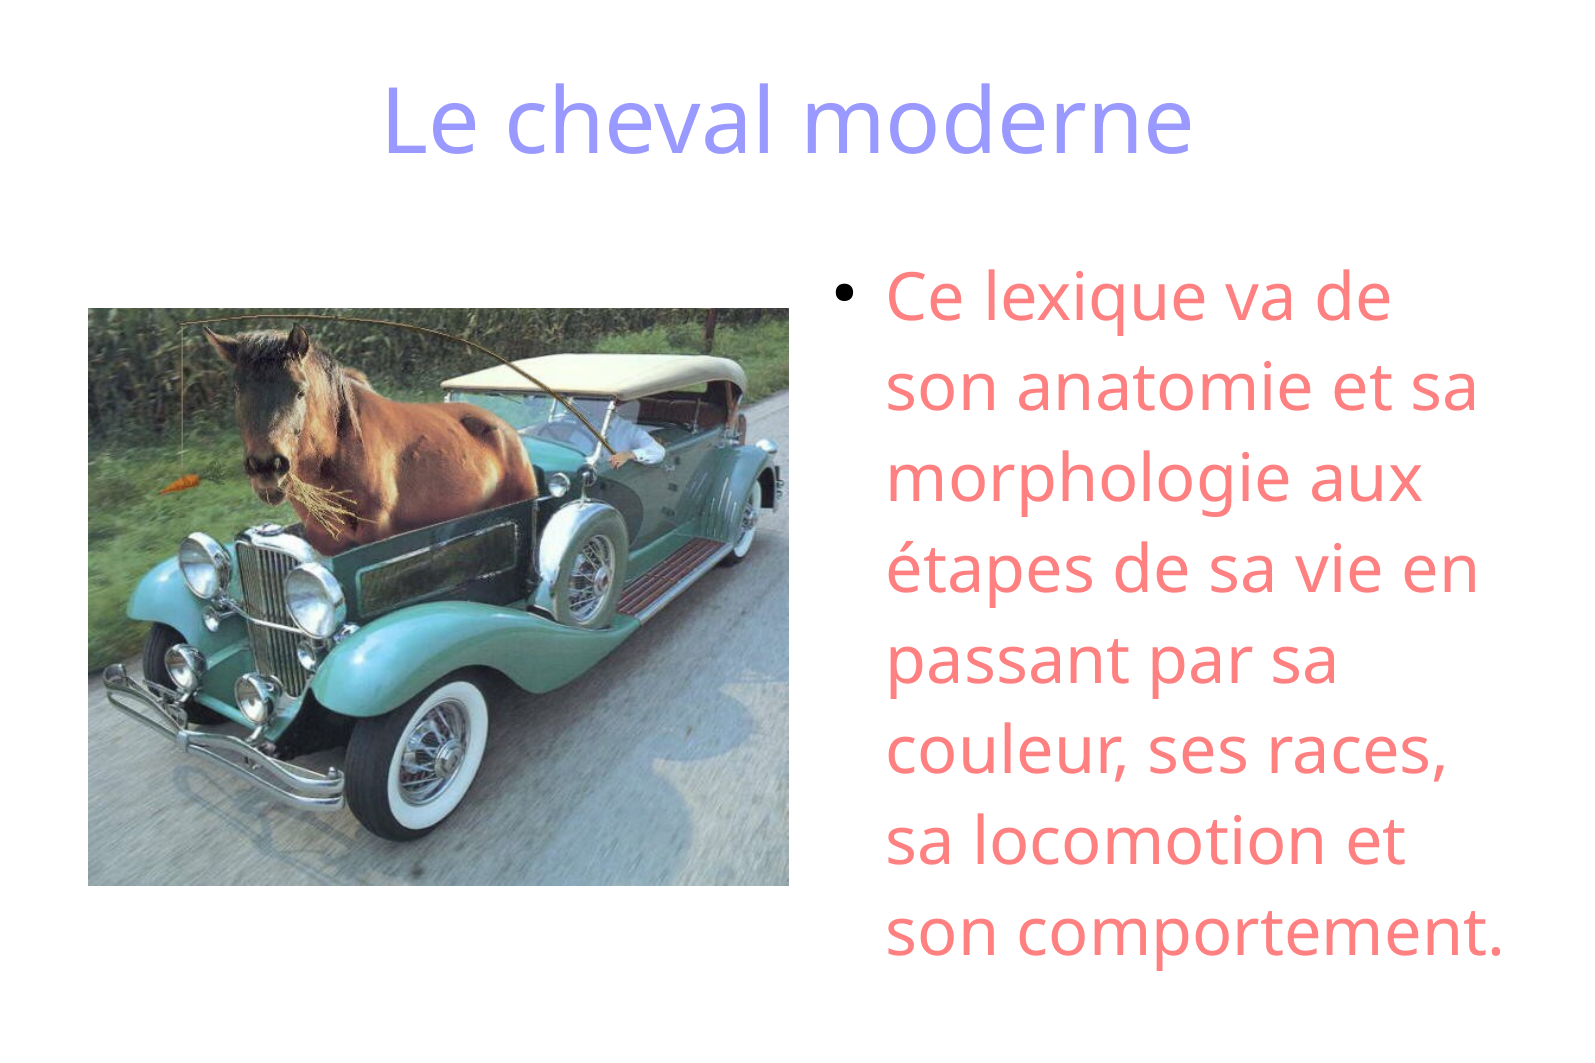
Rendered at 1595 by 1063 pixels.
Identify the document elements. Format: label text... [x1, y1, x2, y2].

title Le cheval moderne [70, 5, 1506, 231]
list Ce lexique va de son anatomie et sa morphologie aux étapes de sa vie en passant par sa couleur, ses races, sa locomotion et son comportement. [814, 248, 1516, 958]
picture [88, 308, 789, 886]
